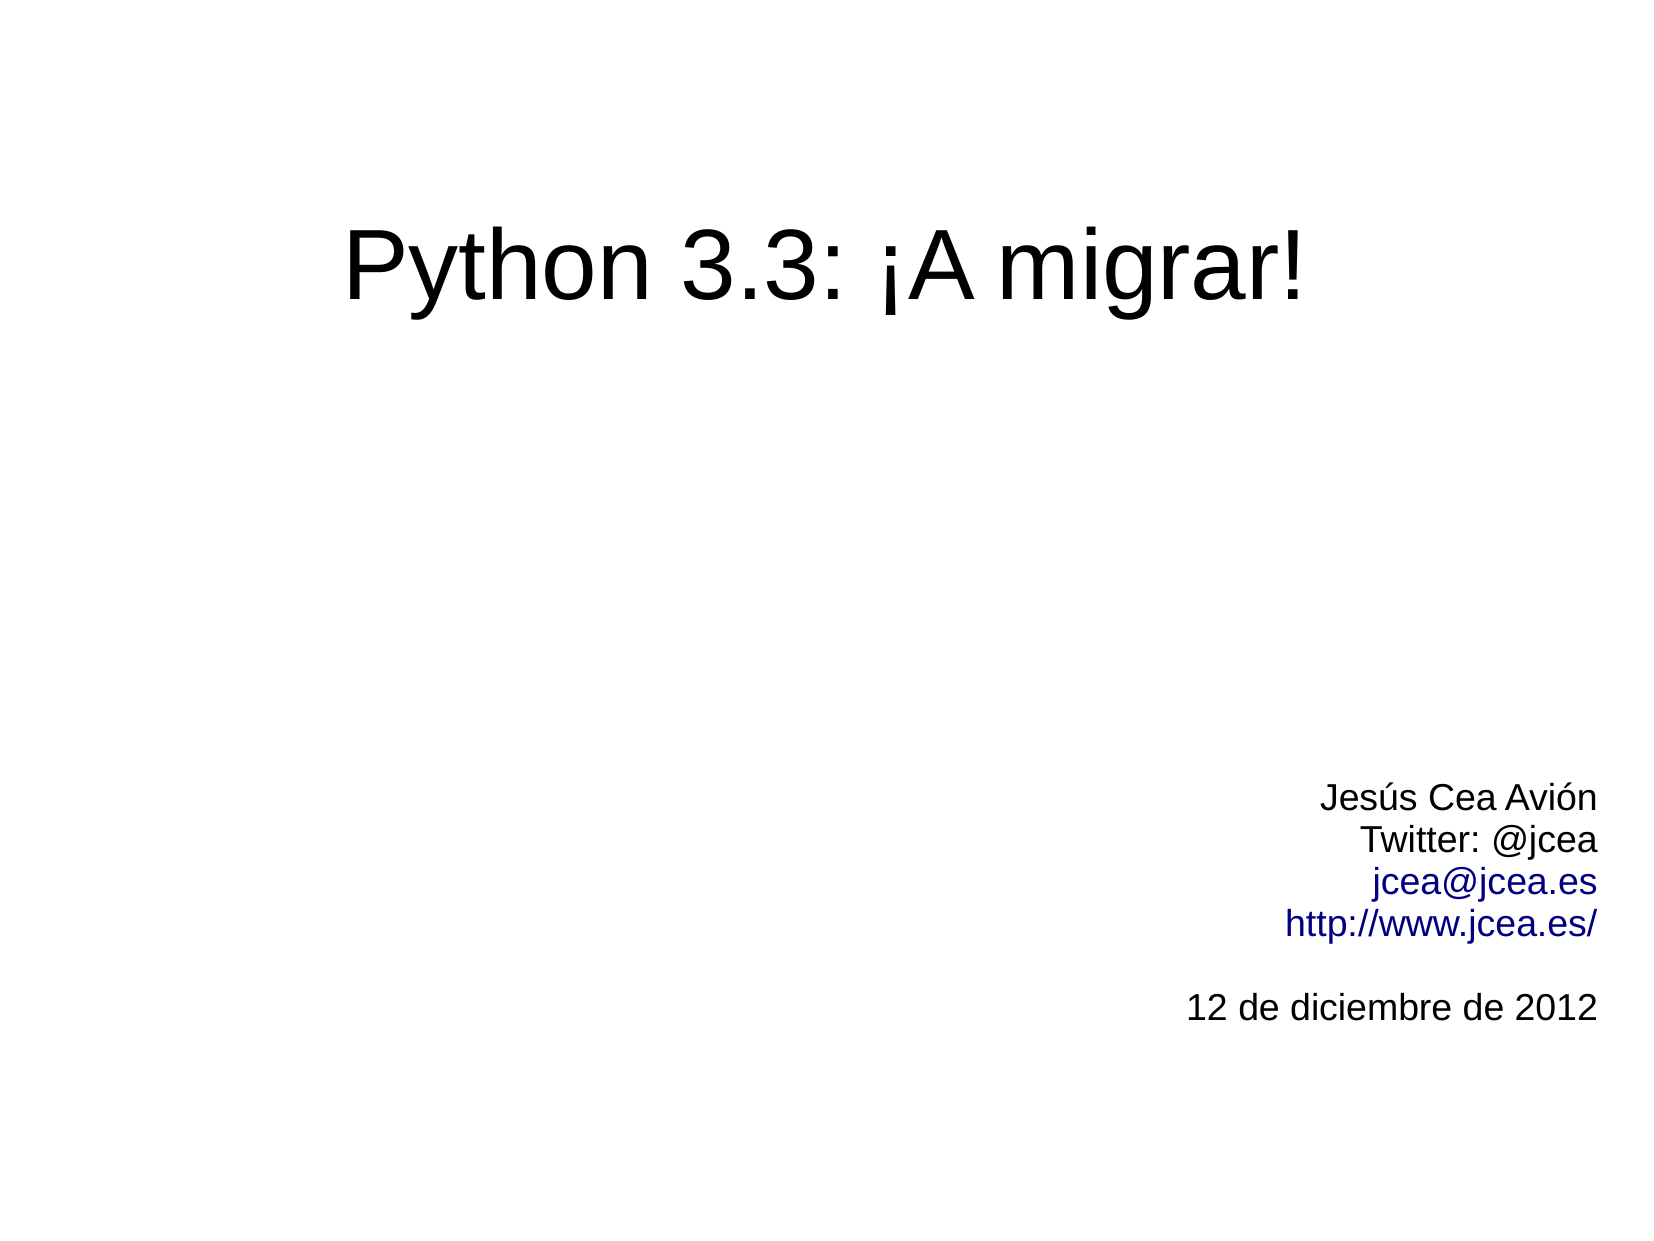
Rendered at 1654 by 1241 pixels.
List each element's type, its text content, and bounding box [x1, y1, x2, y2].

text_box Python 3.3: ¡A migrar! Jesús Cea Avión Twitter: @jcea jcea@jcea.es http://www.jcea.es/ 12 de diciembre de 2012 [37, 37, 1613, 1201]
